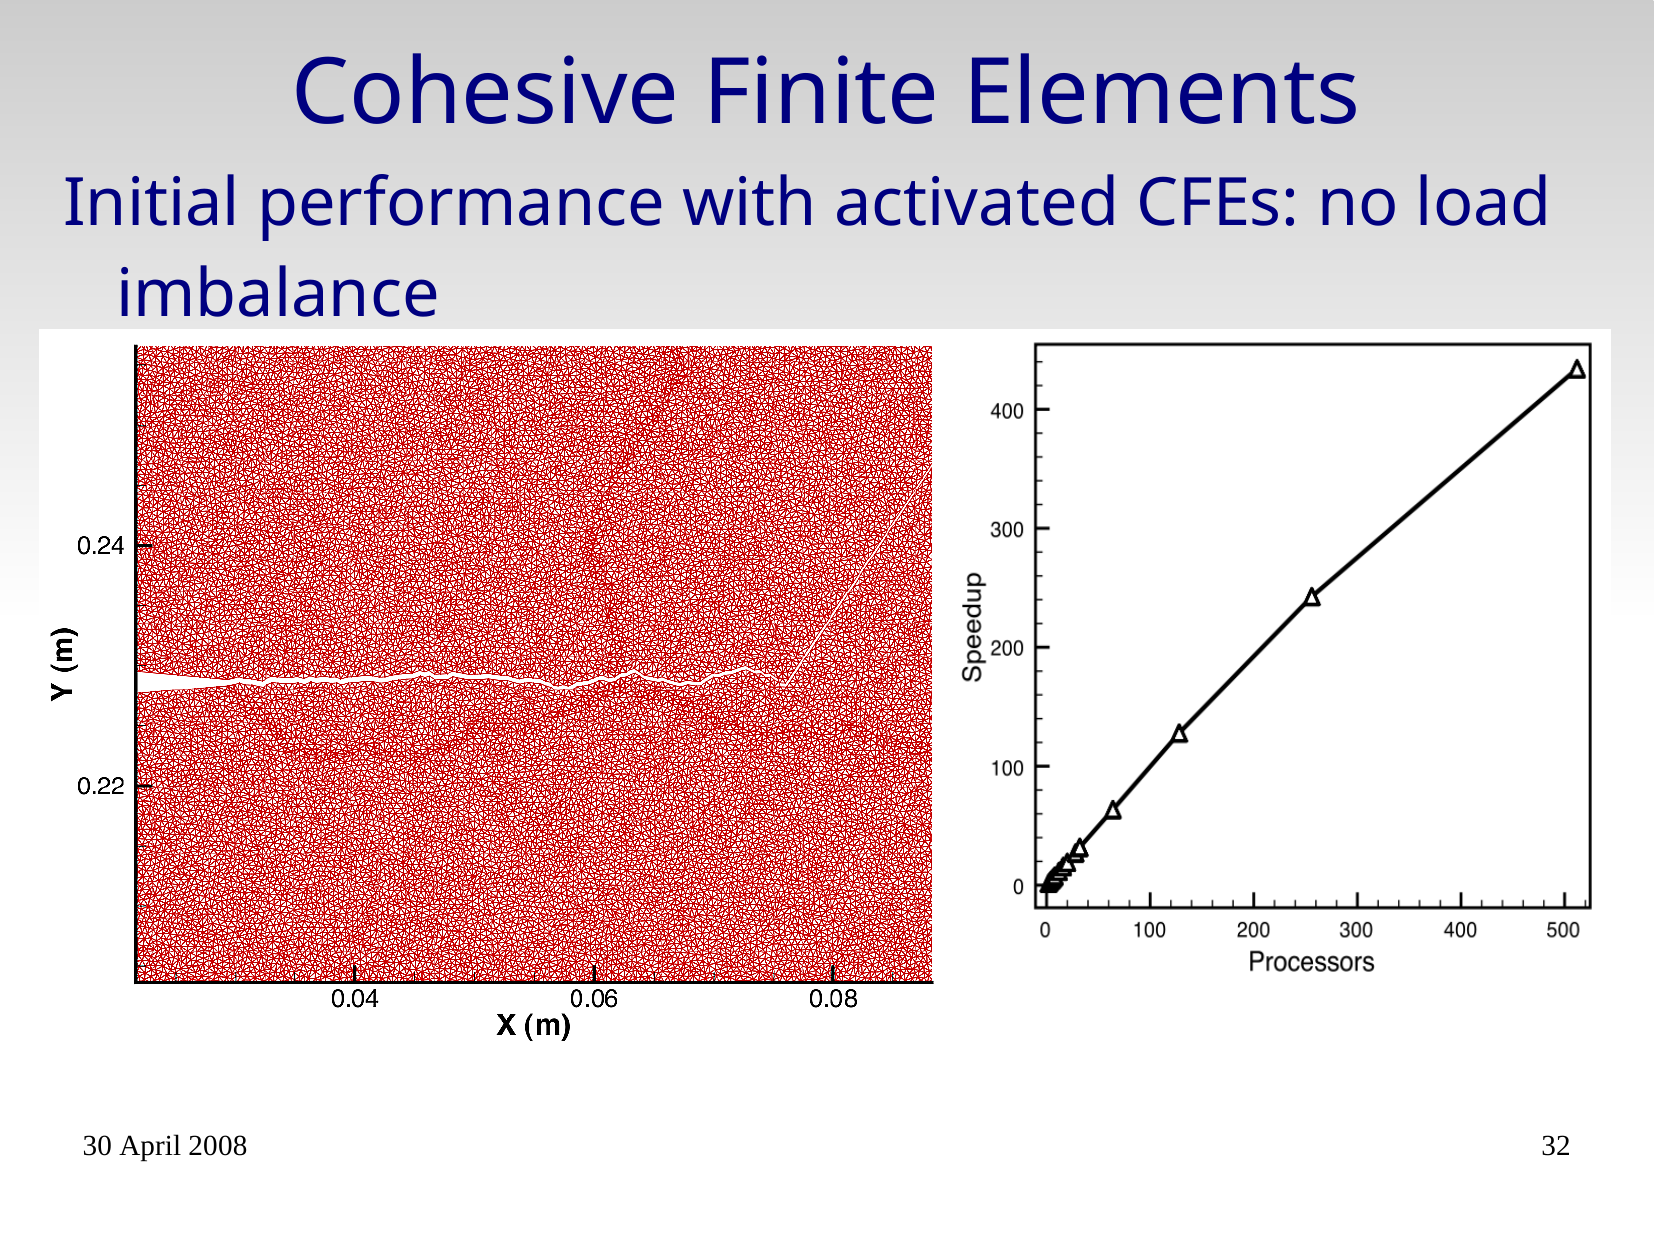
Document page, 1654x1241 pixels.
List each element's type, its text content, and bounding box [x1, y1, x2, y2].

picture [39, 329, 1611, 1051]
title Cohesive Finite Elements [82, 0, 1571, 154]
list Initial performance with activated CFEs: no load imbalance [45, 154, 1625, 1096]
